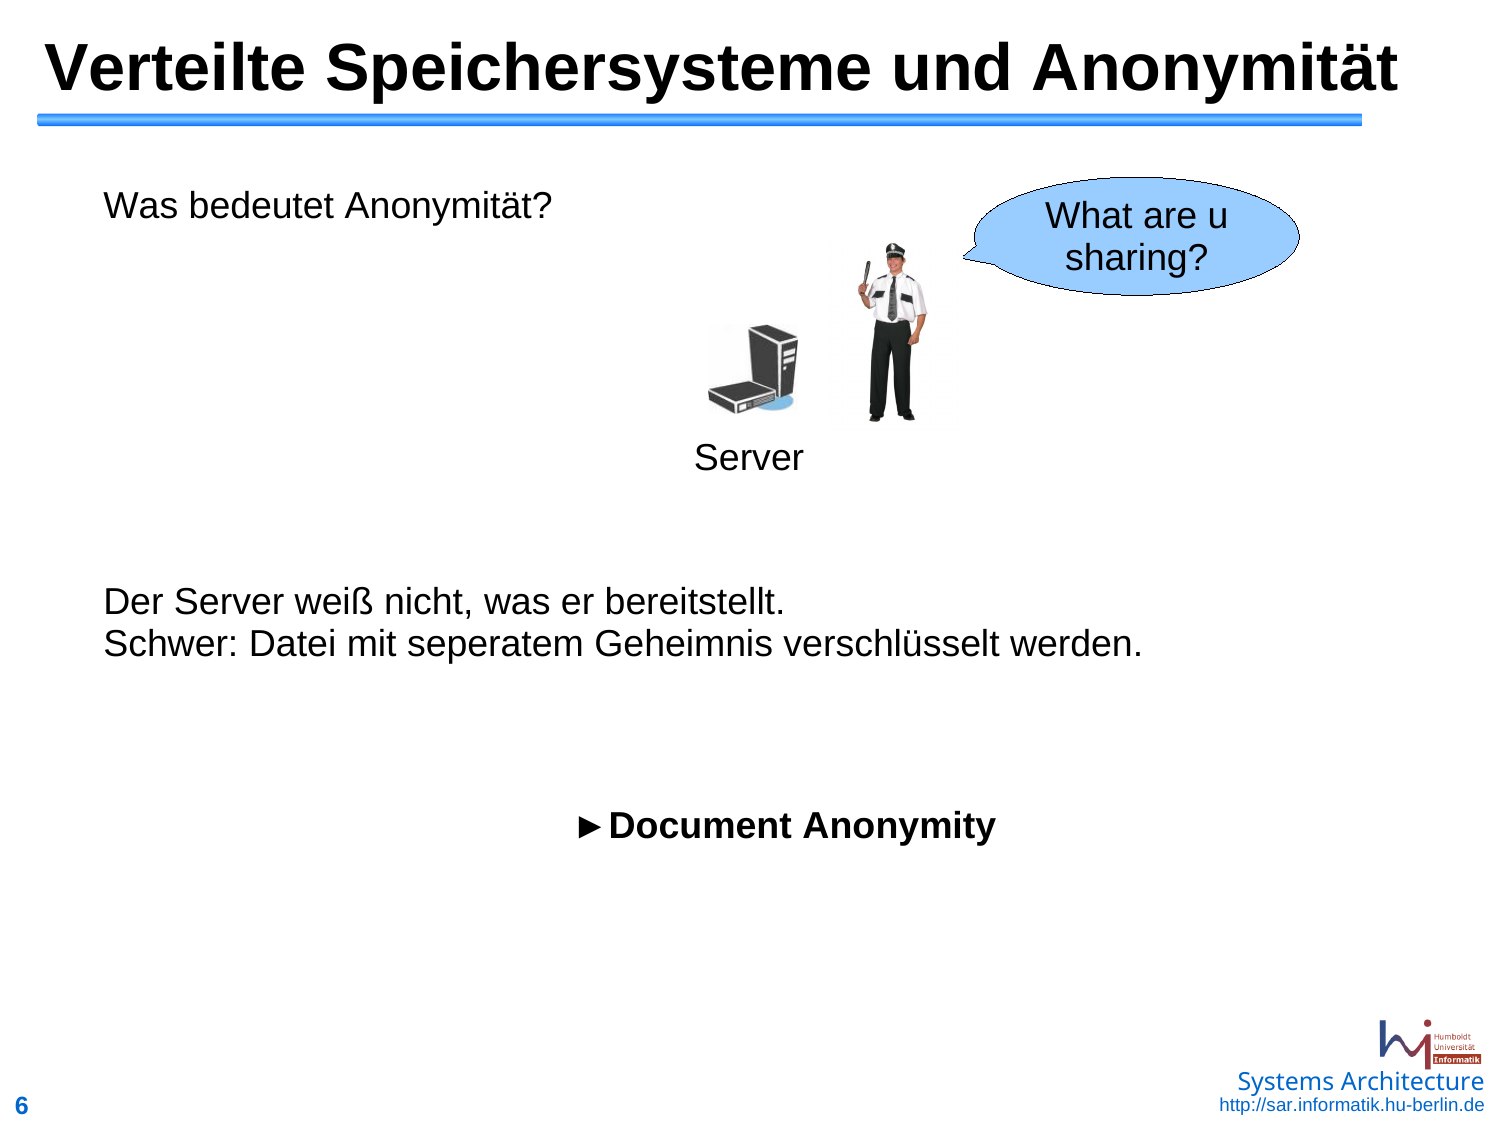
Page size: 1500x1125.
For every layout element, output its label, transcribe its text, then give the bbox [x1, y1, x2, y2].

picture [1376, 1016, 1483, 1071]
text_box Der Server weiß nicht, was er bereitstellt. Schwer: Datei mit seperatem Geheimnis verschlüsselt werden. [88, 572, 1181, 672]
text_box Was bedeutet Anonymität? [88, 177, 568, 235]
text_box ►Document Anonymity [556, 797, 1010, 856]
picture [708, 324, 798, 414]
title Verteilte Speichersysteme und Anonymität [29, 20, 1500, 114]
picture [826, 236, 963, 430]
text_box Server [679, 429, 820, 487]
text_box What are u sharing? [963, 177, 1300, 296]
